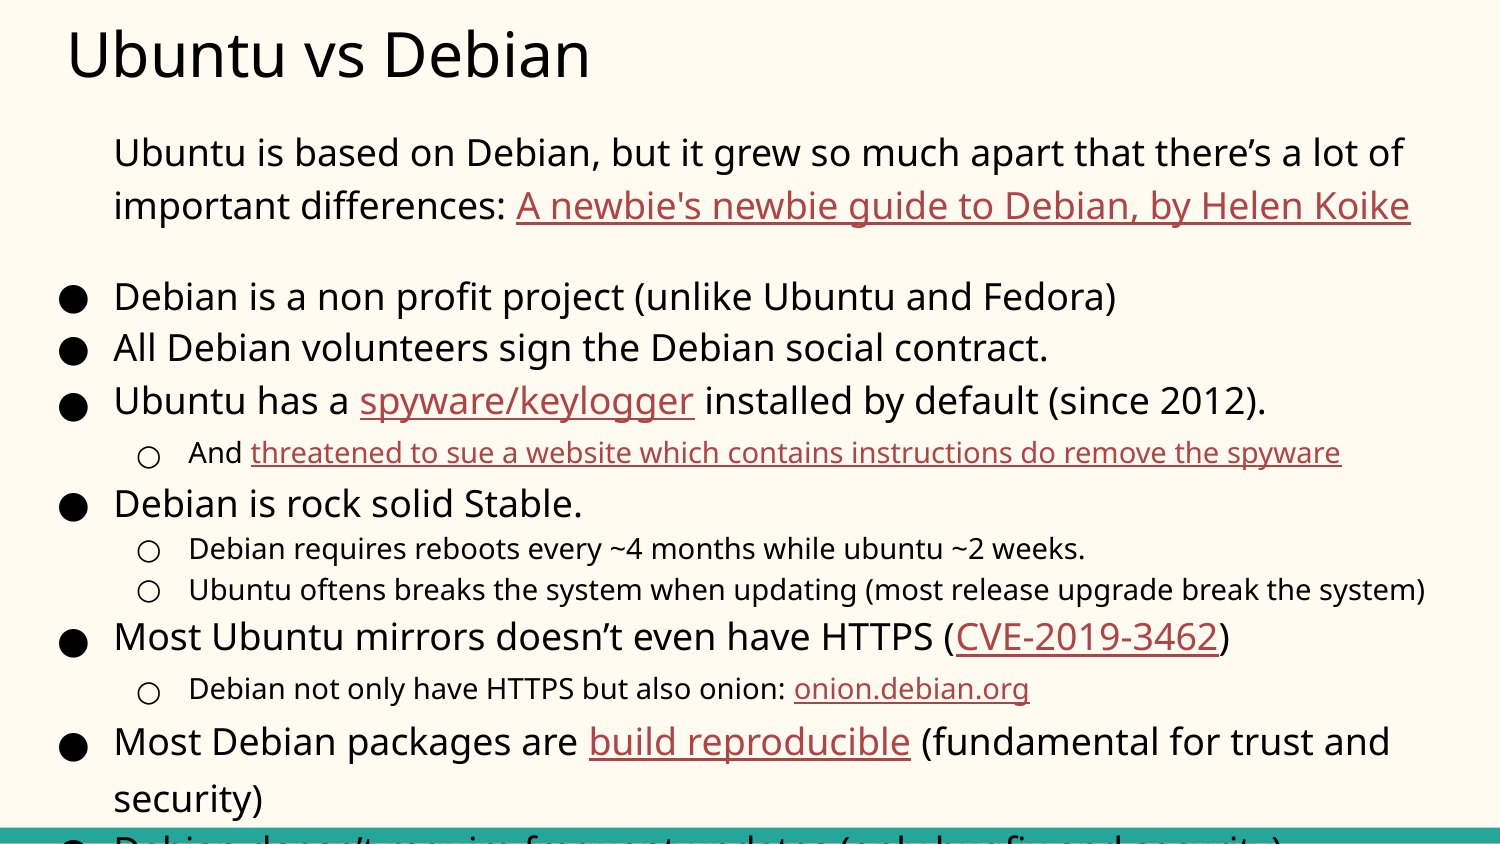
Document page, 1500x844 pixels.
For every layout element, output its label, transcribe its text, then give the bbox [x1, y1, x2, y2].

title Ubuntu vs Debian [51, 0, 1449, 79]
list Ubuntu is based on Debian, but it grew so much apart that there’s a lot of important differences: A newbie's newbie guide to Debian, by Helen Koike Debian is a non profit project (unlike Ubuntu and Fedora) All Debian volunteers sign the Debian social contract. Ubuntu has a spyware/keylogger installed by default (since 2012). And threatened to sue a website which contains instructions do remove the spyware Debian is rock solid Stable. Debian requires reboots every ~4 months while ubuntu ~2 weeks. Ubuntu oftens breaks the system when updating (most release upgrade break the system) Most Ubuntu mirrors doesn’t even have HTTPS (CVE-2019-3462) Debian not only have HTTPS but also onion: onion.debian.org Most Debian packages are build reproducible (fundamental for trust and security) Debian doesn’t require frequent updates (only bugfix and security) Ubuntu has a lot of broken packages (such as usbguard, firejail, munin) [23, 107, 1493, 832]
